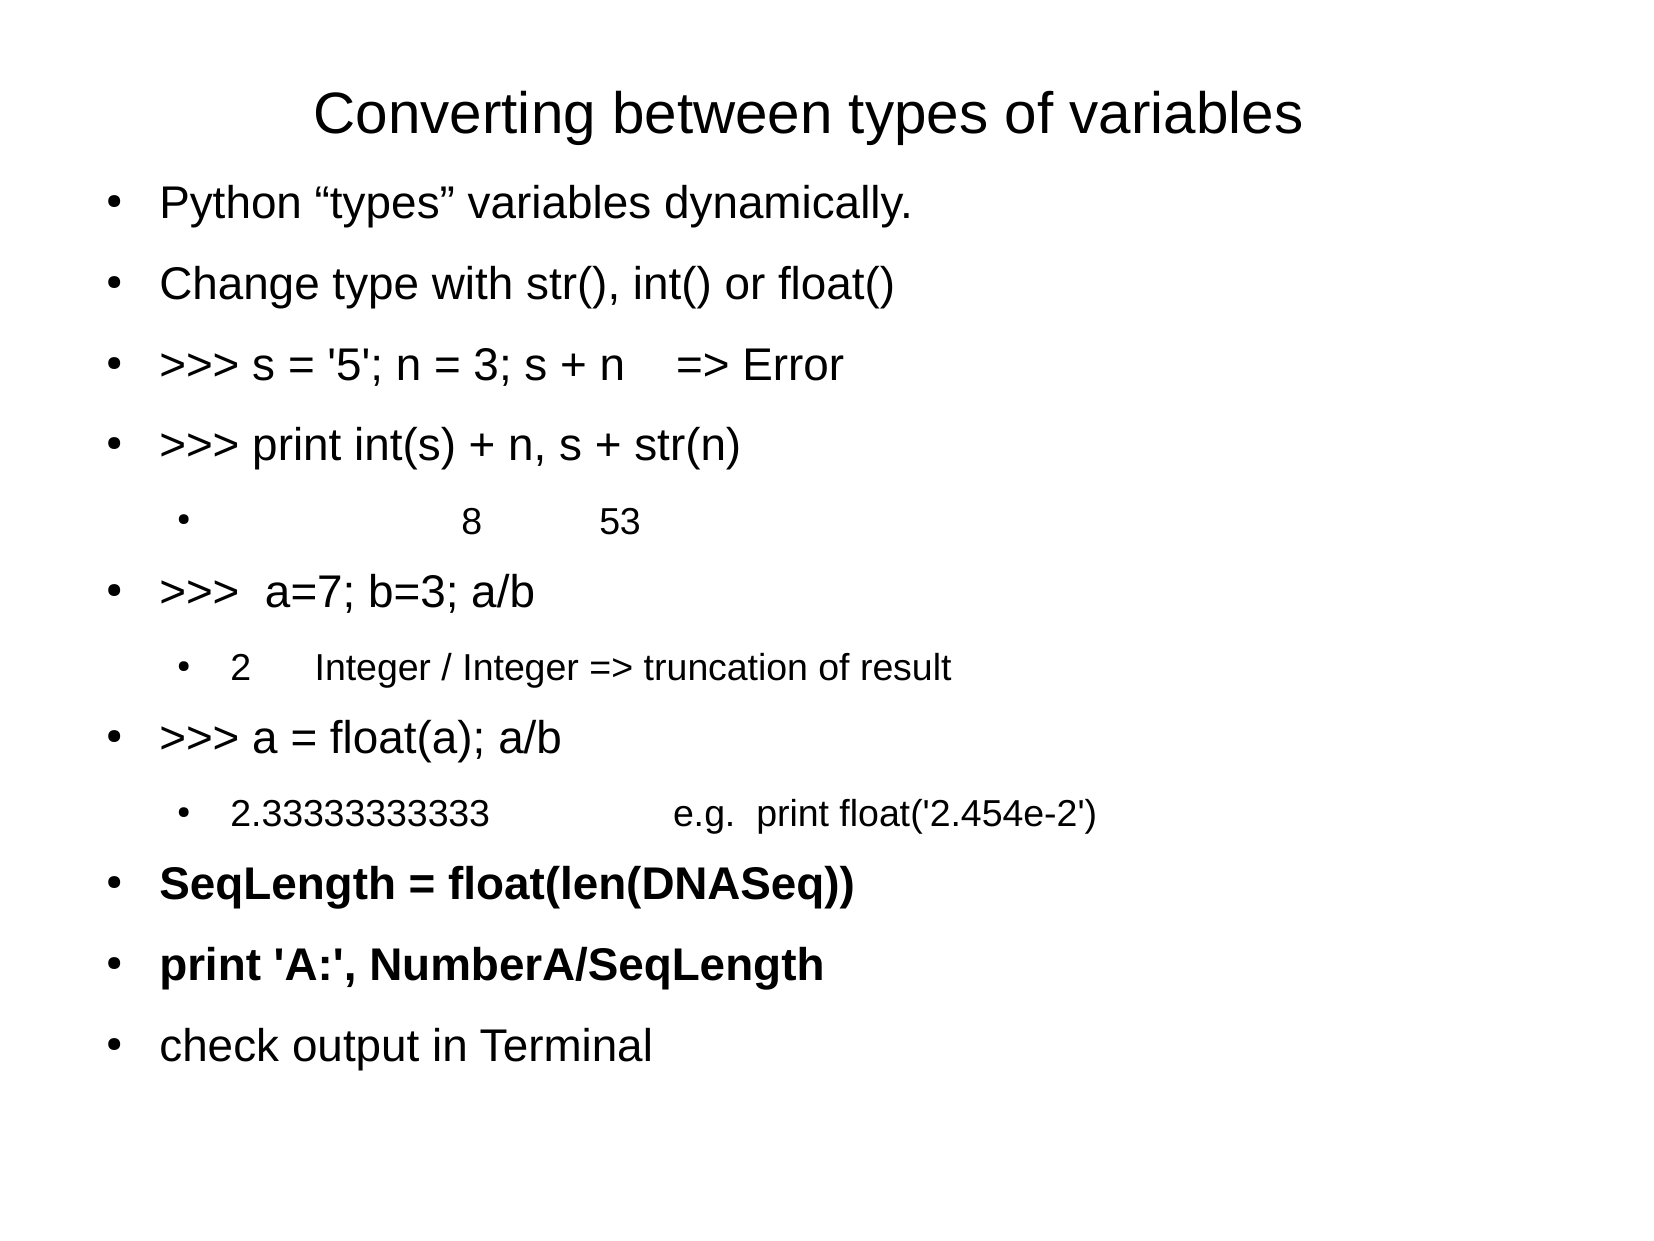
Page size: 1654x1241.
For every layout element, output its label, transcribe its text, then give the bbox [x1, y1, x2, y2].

title Converting between types of variables [82, 49, 1536, 178]
list Python “types” variables dynamically. Change type with str(), int() or float() >>> s = '5'; n = 3; s + n => Error >>> print int(s) + n, s + str(n) 8 53 >>> a=7; b=3; a/b 2 Integer / Integer => truncation of result >>> a = float(a); a/b 2.33333333333 e.g. print float('2.454e-2') SeqLength = float(len(DNASeq)) print 'A:', NumberA/SeqLength check output in Terminal [88, 177, 1577, 1072]
